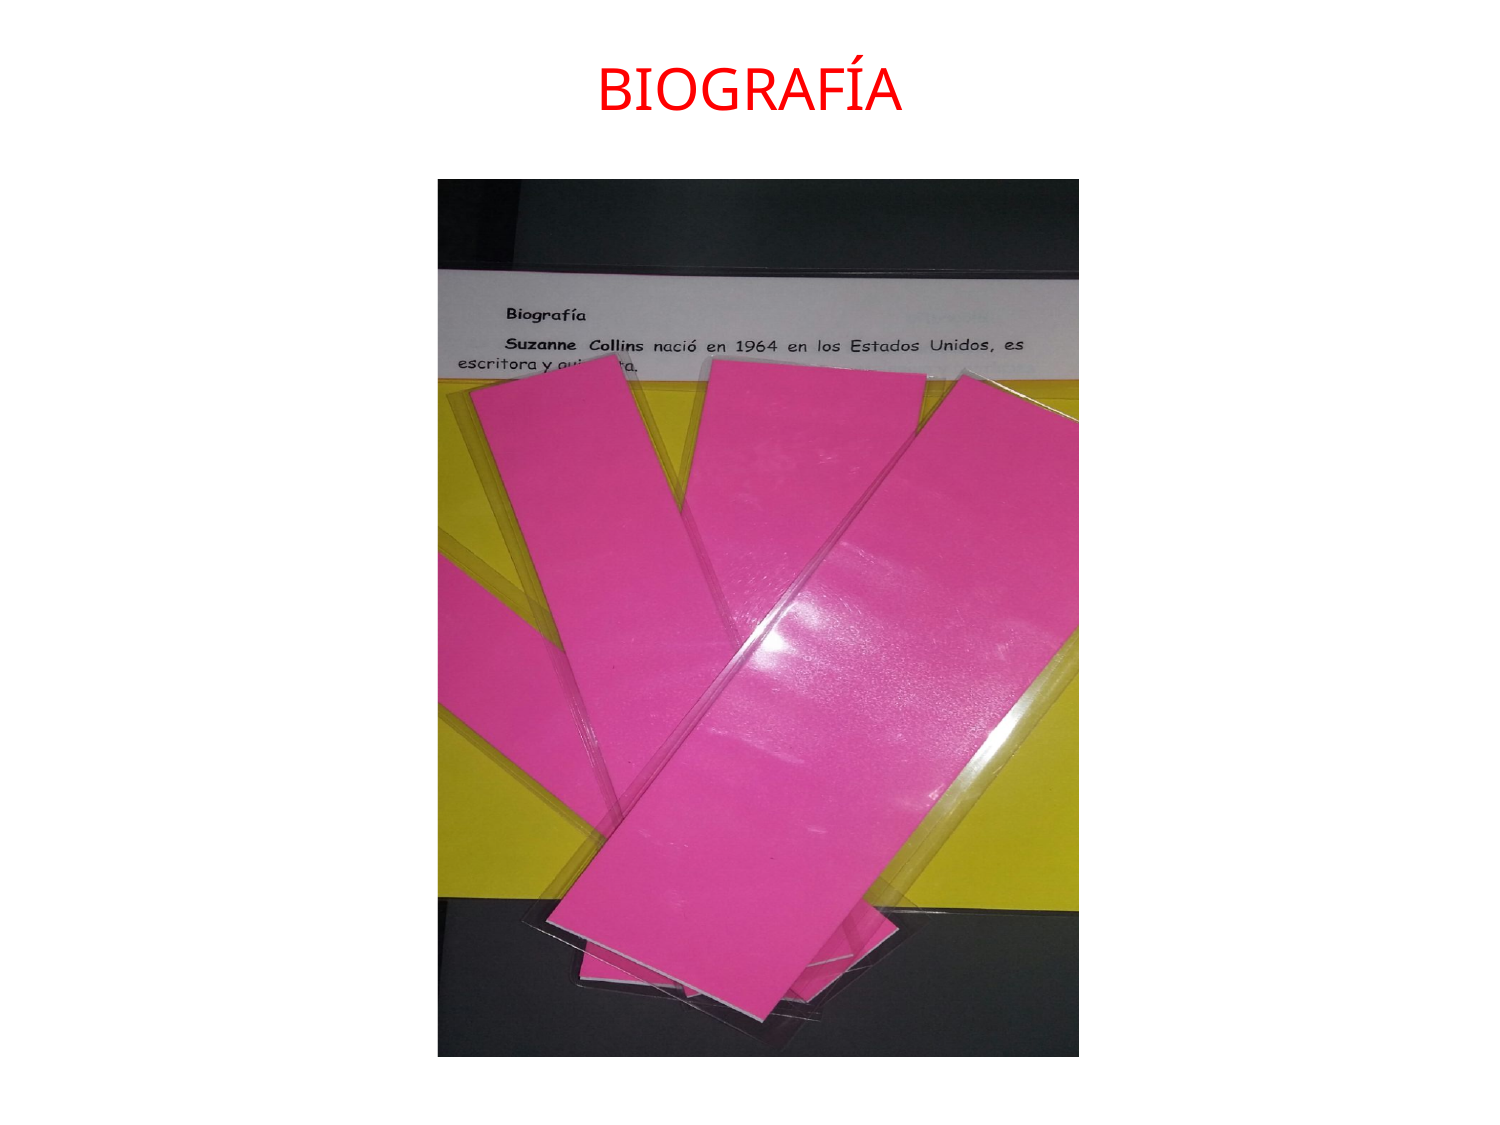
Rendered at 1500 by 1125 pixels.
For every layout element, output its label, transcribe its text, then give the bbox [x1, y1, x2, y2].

picture [437, 178, 1079, 1057]
text_box BIOGRAFÍA [74, 45, 1425, 248]
